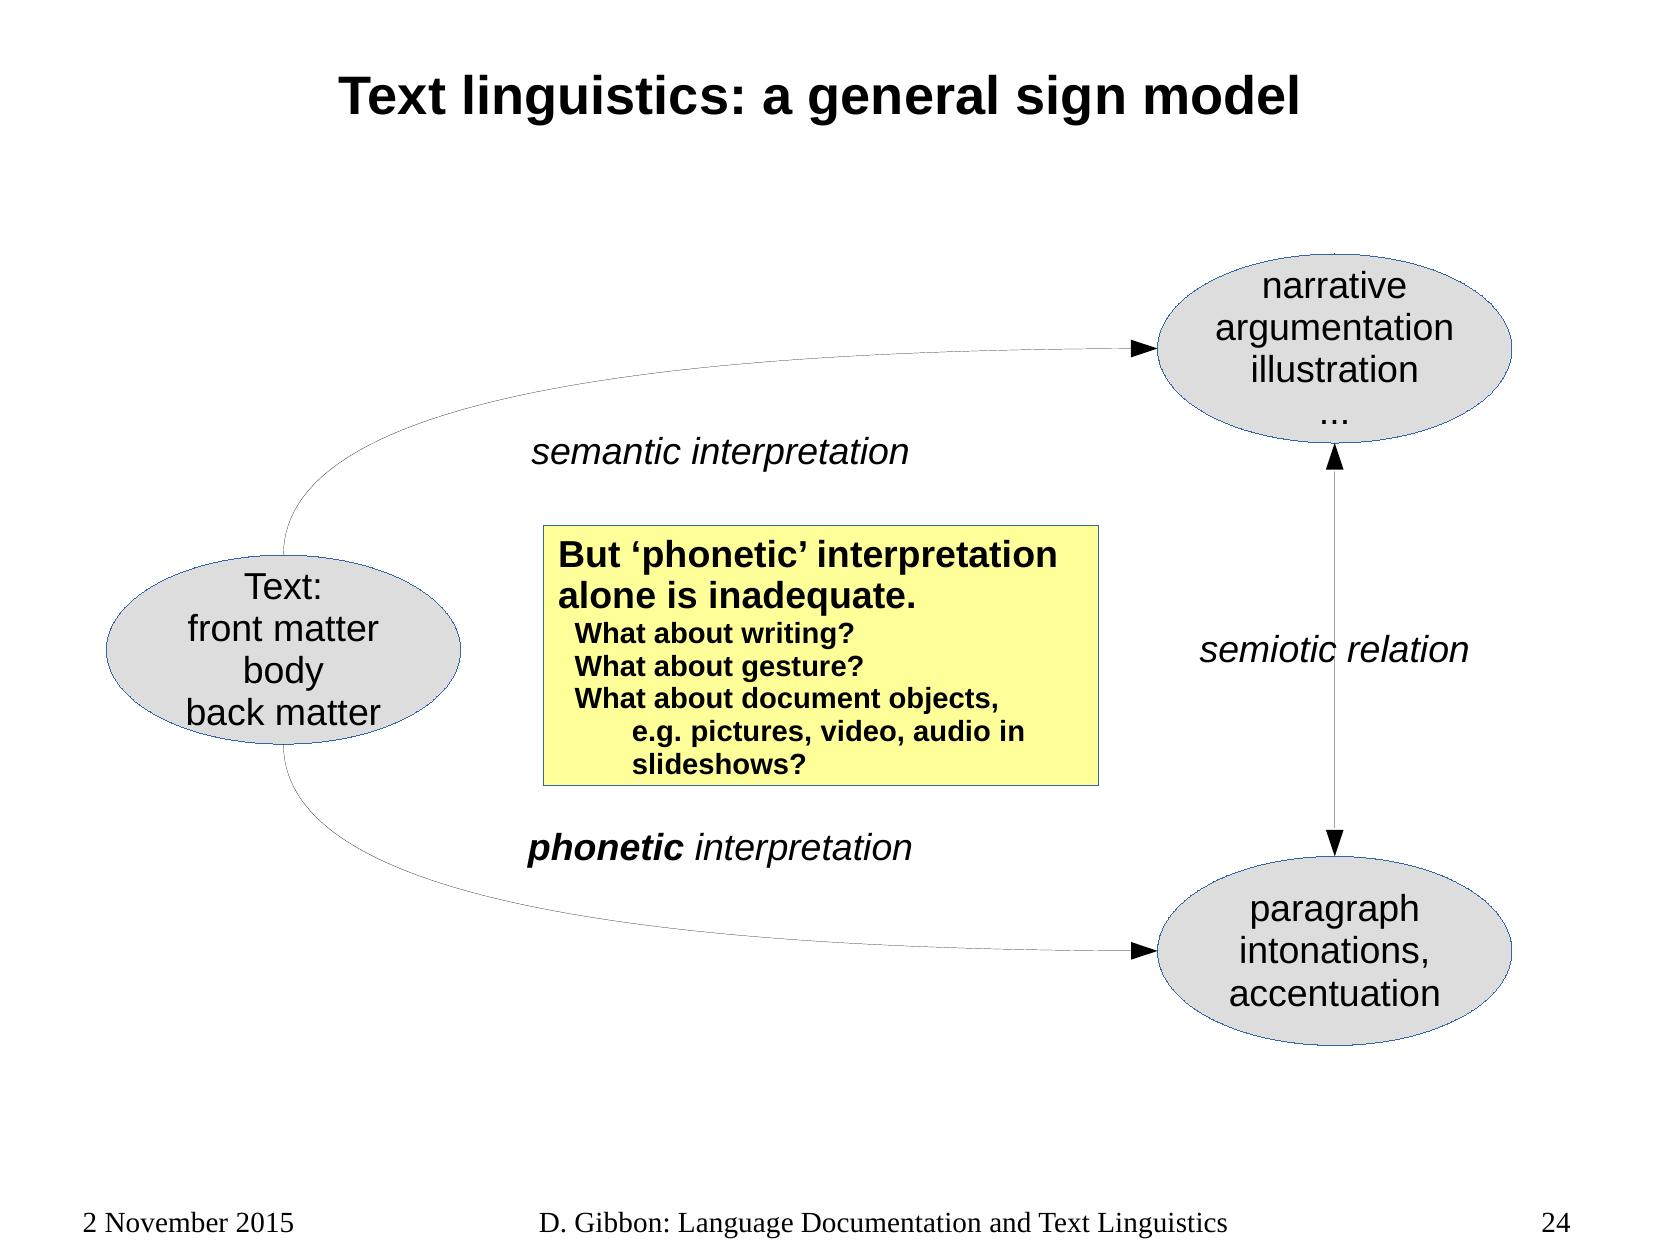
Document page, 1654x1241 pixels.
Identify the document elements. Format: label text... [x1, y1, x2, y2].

text_box narrative argumentation illustration ... [1157, 253, 1512, 444]
text_box Text: front matter body back matter [106, 555, 461, 745]
text_box But ‘phonetic’ interpretation alone is inadequate. What about writing? What about gesture? What about document objects, e.g. pictures, video, audio in slideshows? [543, 525, 1099, 786]
text_box paragraph intonations, accentuation [1157, 856, 1512, 1046]
title Text linguistics: a general sign model [11, 49, 1630, 142]
